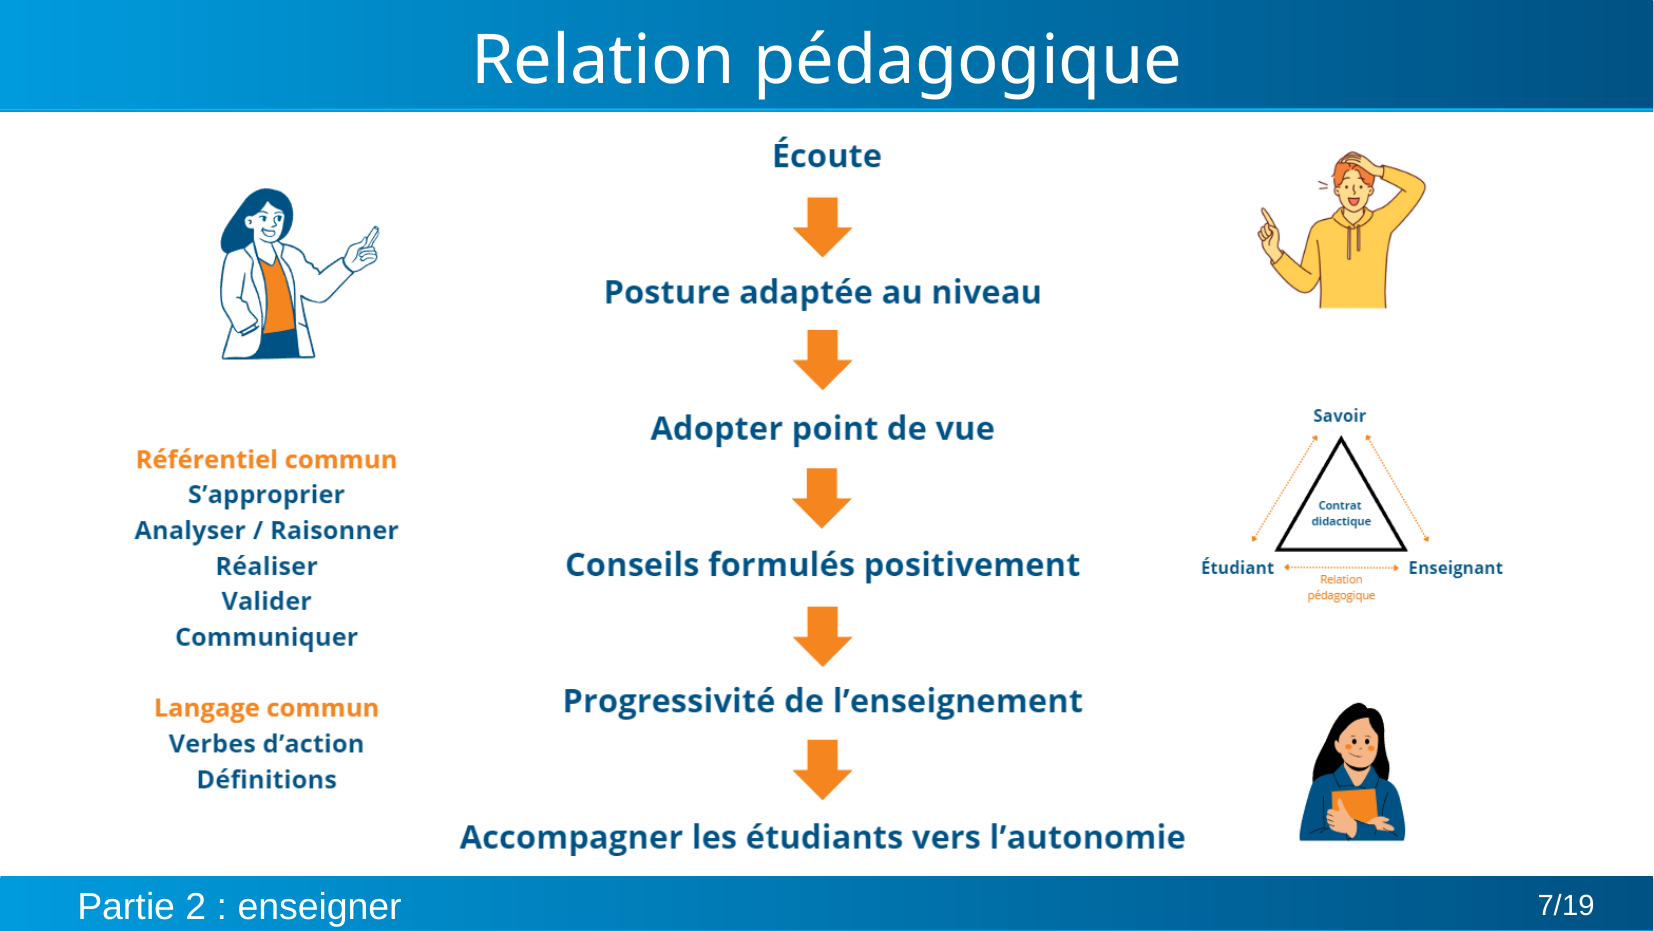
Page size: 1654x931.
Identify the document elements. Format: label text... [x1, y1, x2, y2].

title Relation pédagogique [59, 17, 1595, 97]
picture [123, 125, 1516, 856]
text_box Partie 2 : enseigner [62, 878, 417, 931]
